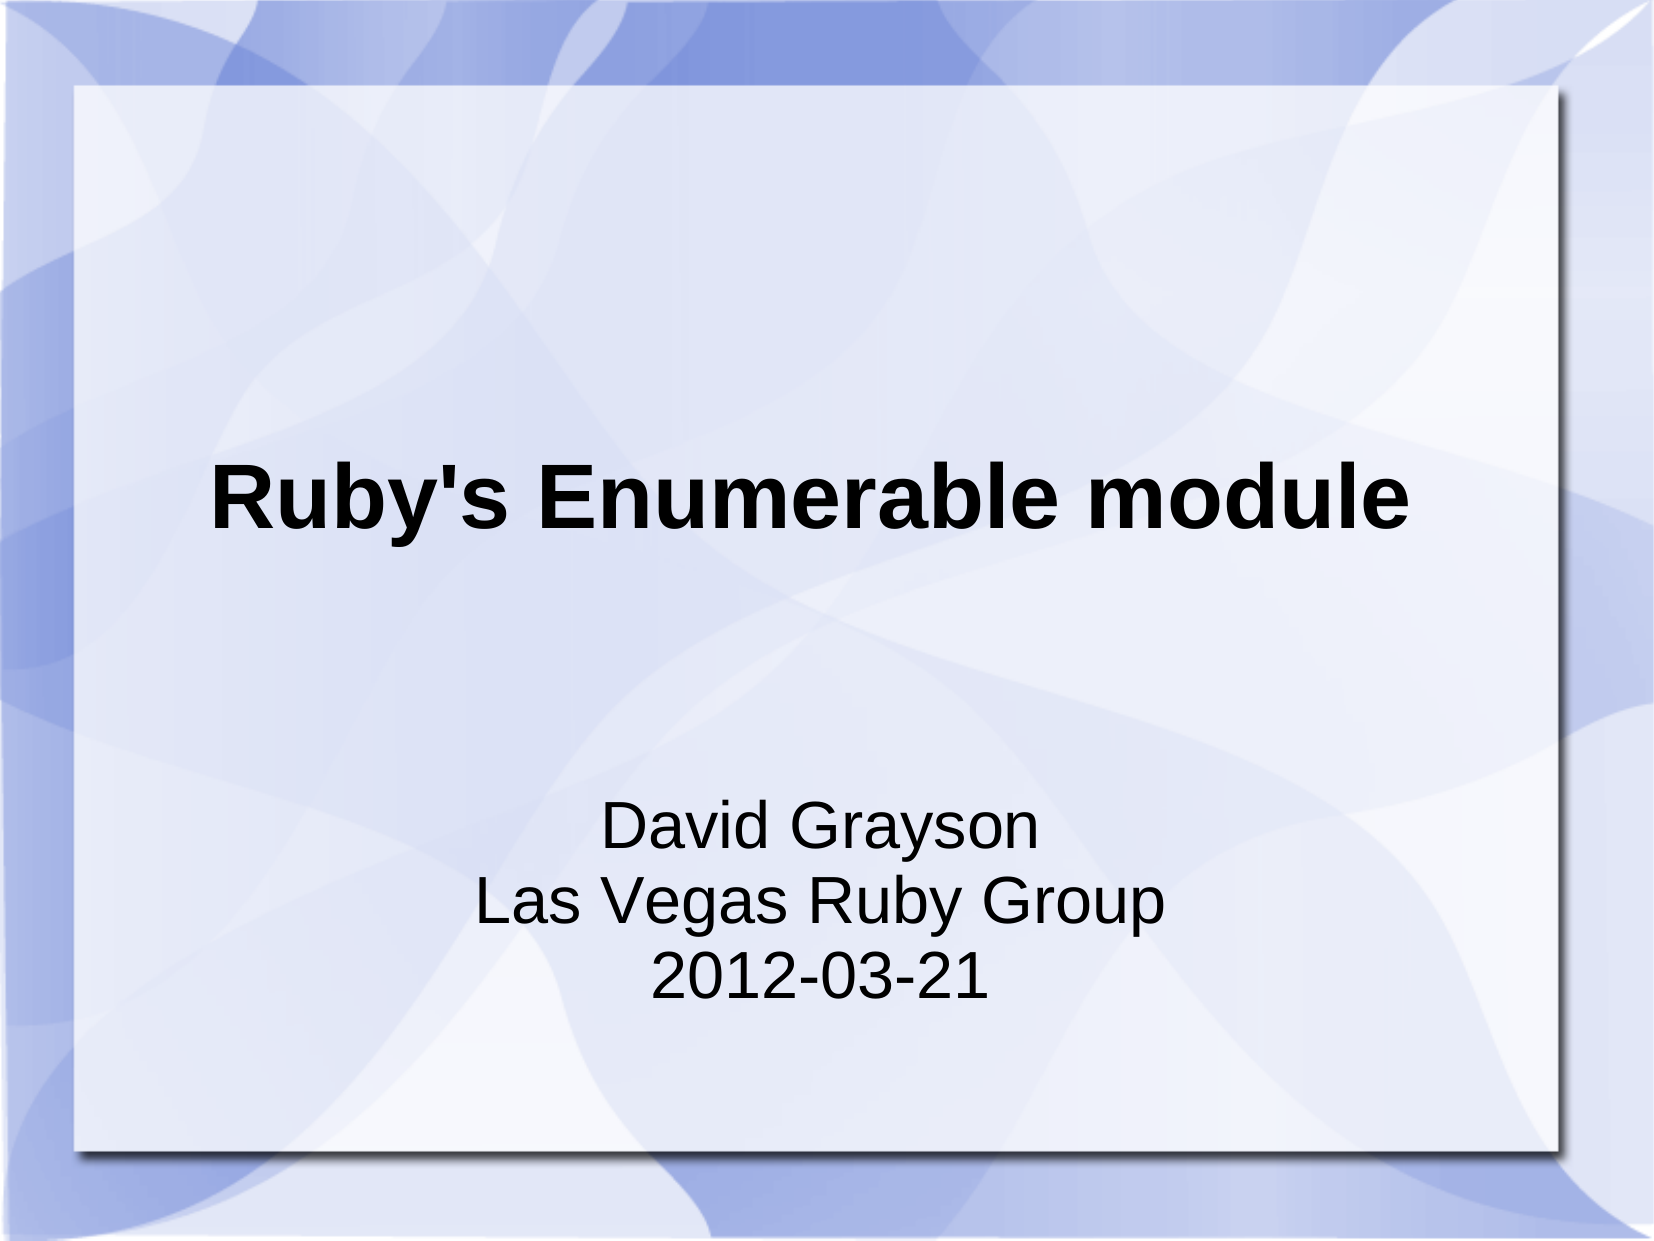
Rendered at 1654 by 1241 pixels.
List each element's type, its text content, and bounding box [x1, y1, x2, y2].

picture [0, 0, 1654, 1241]
subtitle David Grayson Las Vegas Ruby Group 2012-03-21 [141, 788, 1501, 1088]
title Ruby's Enumerable module [84, 392, 1538, 601]
